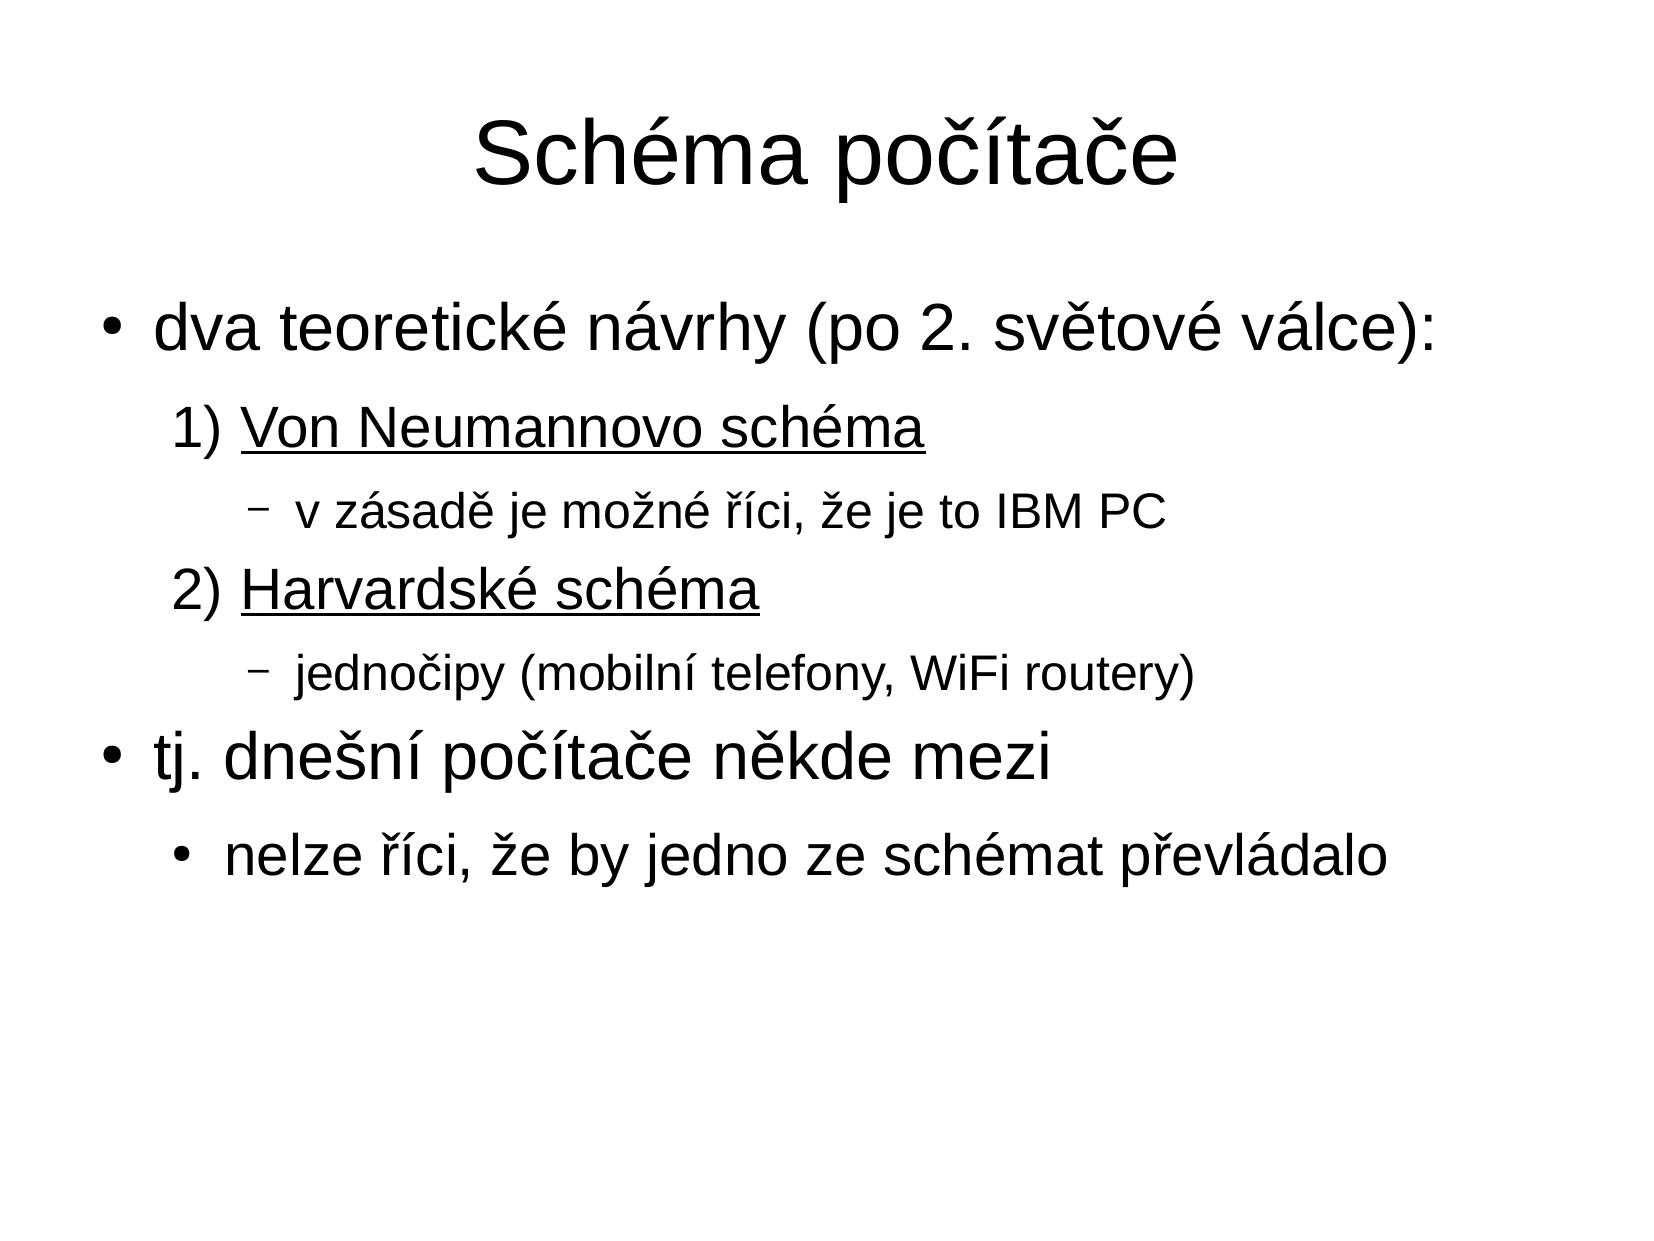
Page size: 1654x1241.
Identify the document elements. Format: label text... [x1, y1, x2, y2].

title Schéma počítače [82, 49, 1571, 257]
list dva teoretické návrhy (po 2. světové válce): Von Neumannovo schéma v zásadě je možné říci, že je to IBM PC Harvardské schéma jednočipy (mobilní telefony, WiFi routery) tj. dnešní počítače někde mezi nelze říci, že by jedno ze schémat převládalo [82, 290, 1571, 1010]
